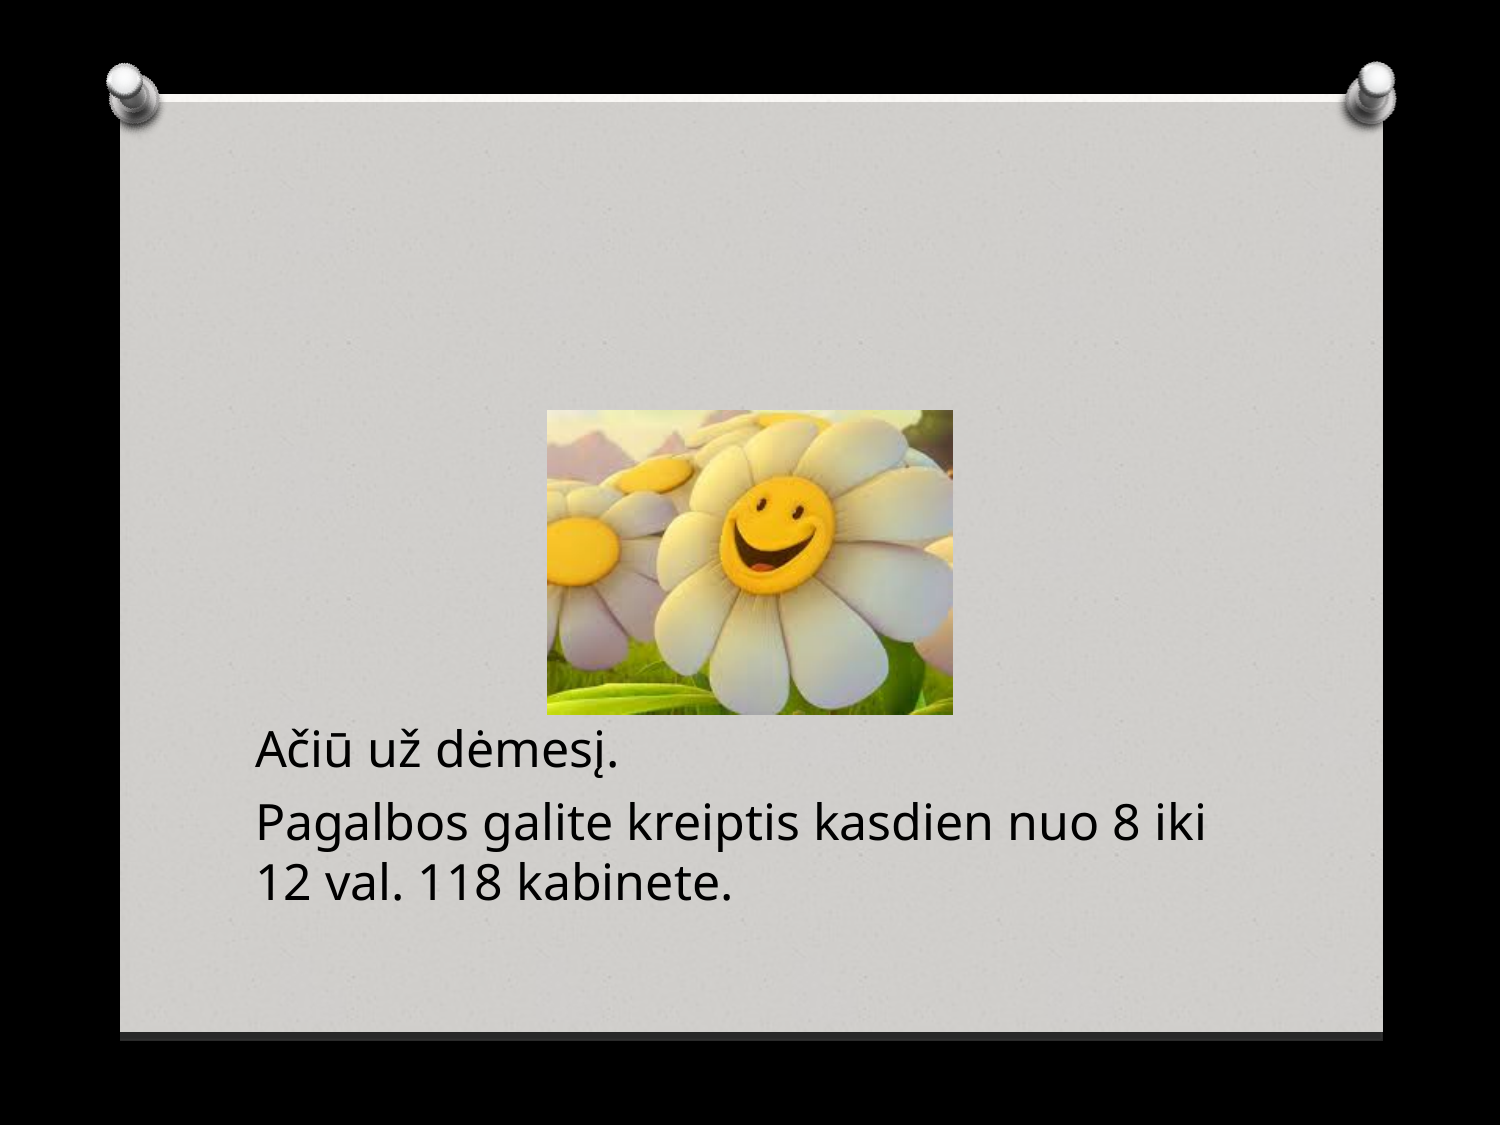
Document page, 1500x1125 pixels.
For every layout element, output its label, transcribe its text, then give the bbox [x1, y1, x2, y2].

list Ačiū už dėmesį. Pagalbos galite kreiptis kasdien nuo 8 iki 12 val. 118 kabinete. [240, 347, 1257, 939]
picture [547, 410, 953, 715]
